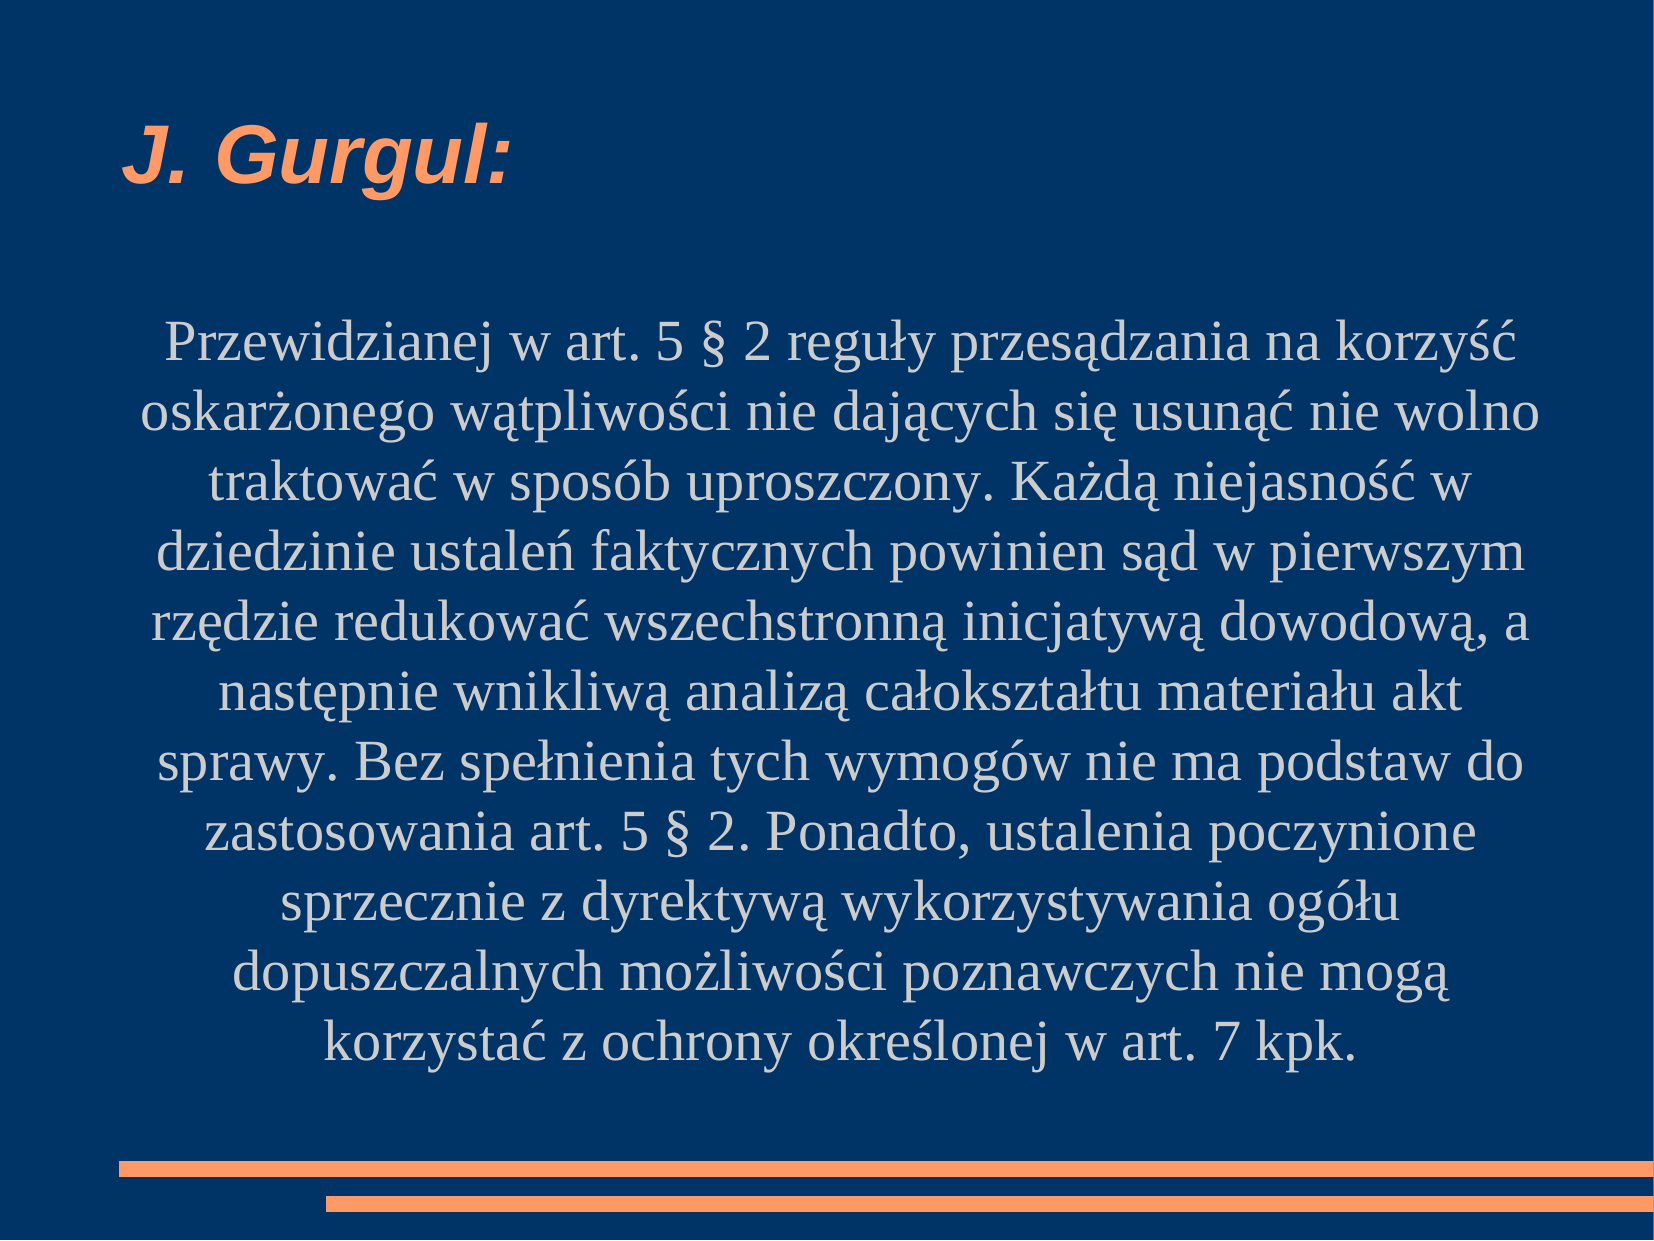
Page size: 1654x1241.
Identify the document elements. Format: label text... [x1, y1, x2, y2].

subtitle Przewidzianej w art. 5 § 2 reguły przesądzania na korzyść oskarżonego wątpliwości nie dających się usunąć nie wolno traktować w sposób uproszczony. Każdą niejasność w dziedzinie ustaleń faktycznych powinien sąd w pierwszym rzędzie redukować wszechstronną inicjatywą dowodową, a następnie wnikliwą analizą całokształtu materiału akt sprawy. Bez spełnienia tych wymogów nie ma podstaw do zastosowania art. 5 § 2. Ponadto, ustalenia poczynione sprzecznie z dyrektywą wykorzystywania ogółu dopuszczalnych możliwości poznawczych nie mogą korzystać z ochrony określonej w art. 7 kpk. [121, 296, 1561, 1158]
title J. Gurgul: [121, 53, 1534, 247]
